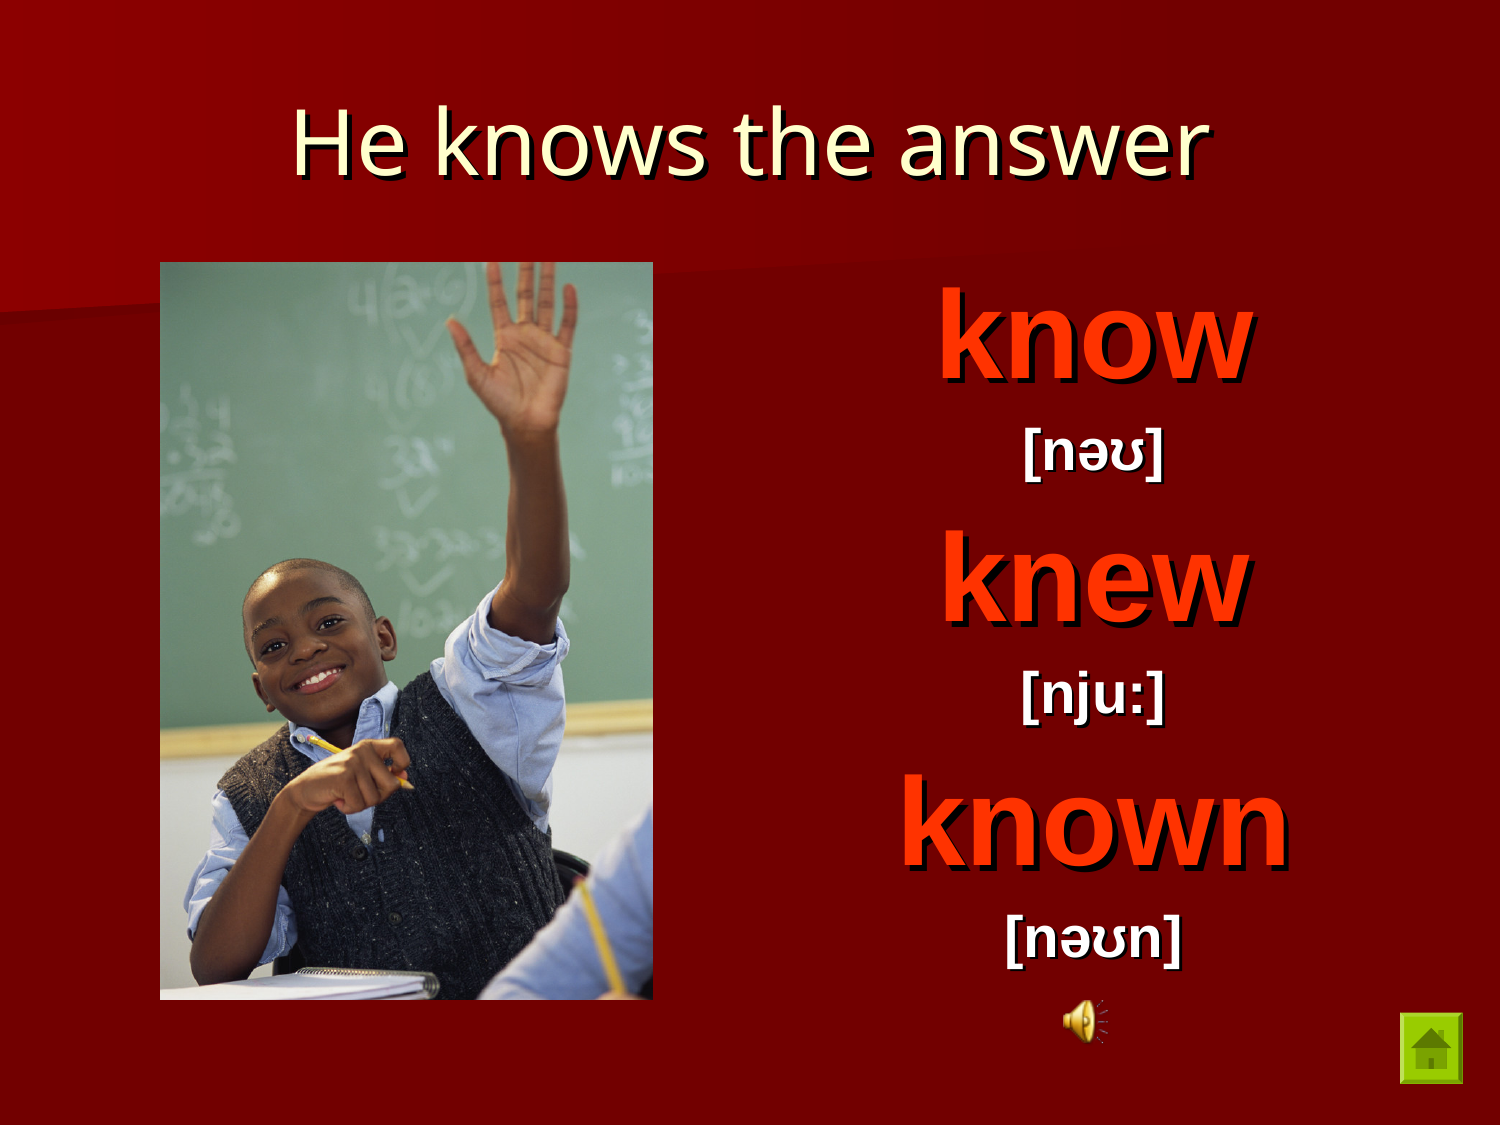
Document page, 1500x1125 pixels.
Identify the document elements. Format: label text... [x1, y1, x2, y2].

title He knows the answer [75, 45, 1426, 233]
picture [160, 262, 653, 1000]
list know [nəʊ] knew [nju:] known [nəʊn] [762, 262, 1426, 1000]
picture [1062, 999, 1113, 1051]
text_box [1401, 1012, 1463, 1084]
